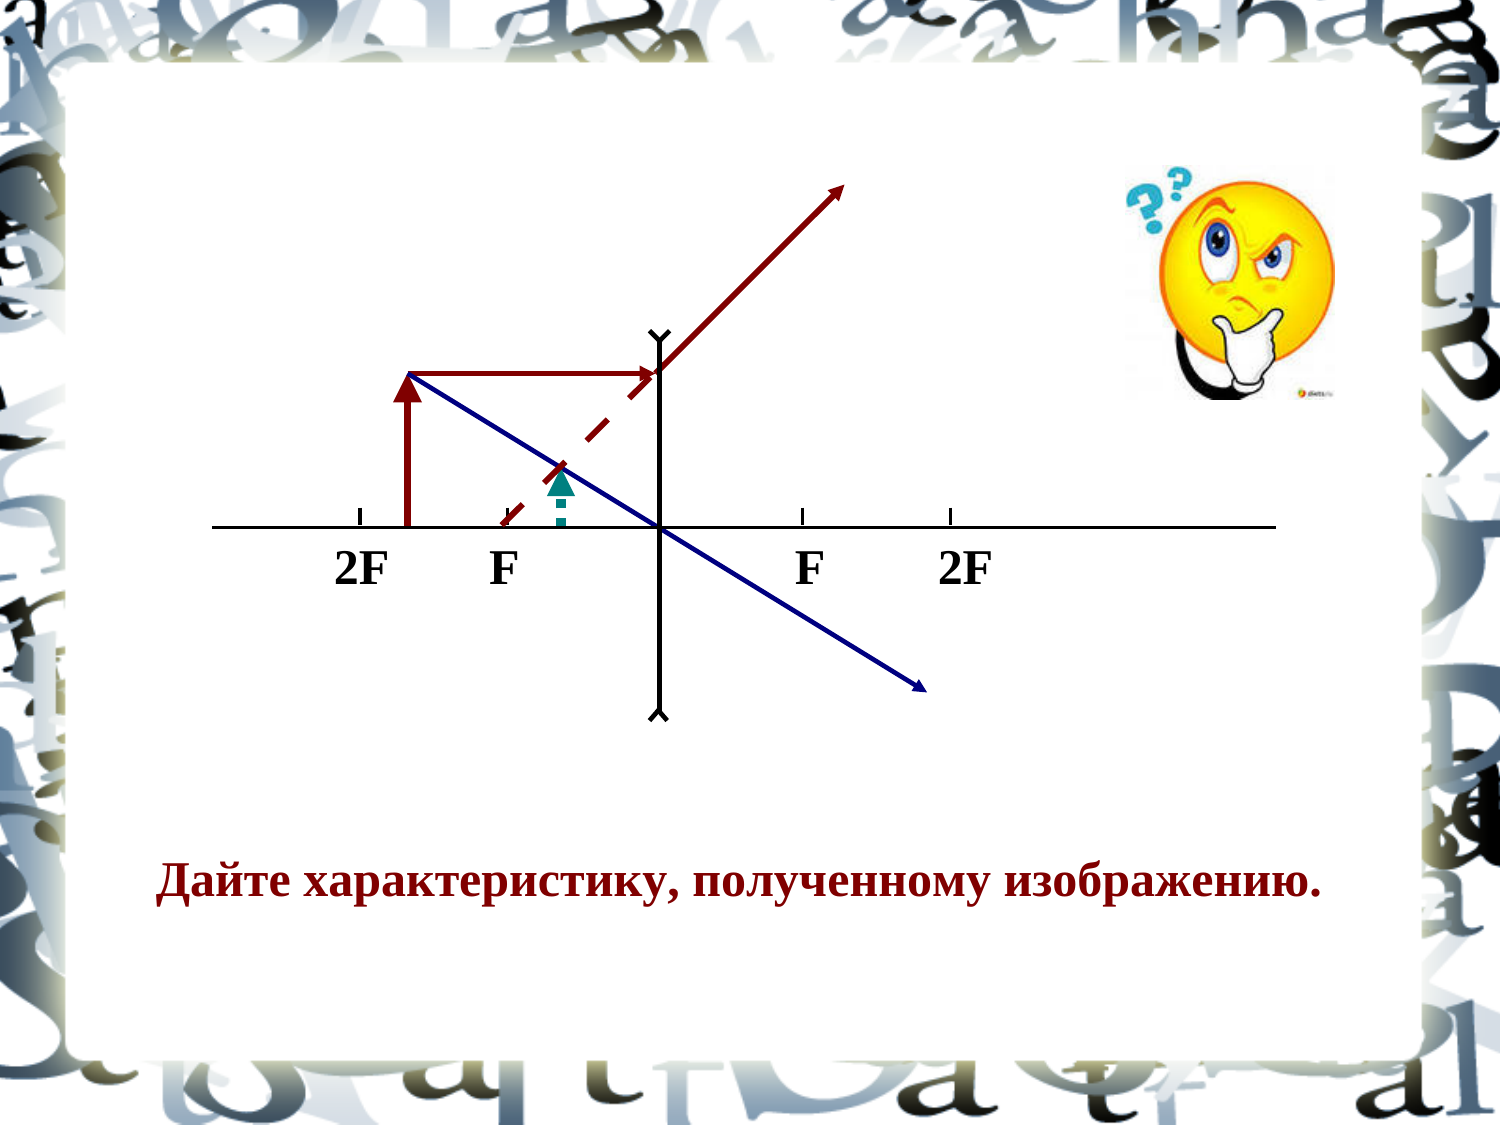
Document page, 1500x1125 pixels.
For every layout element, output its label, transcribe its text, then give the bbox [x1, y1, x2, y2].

text_box 2F F F 2F [319, 527, 657, 603]
picture [0, 0, 1500, 1125]
text_box 2F F F 2F [662, 527, 1009, 603]
text_box Дайте характеристику, полученному изображению. [95, 838, 1382, 914]
